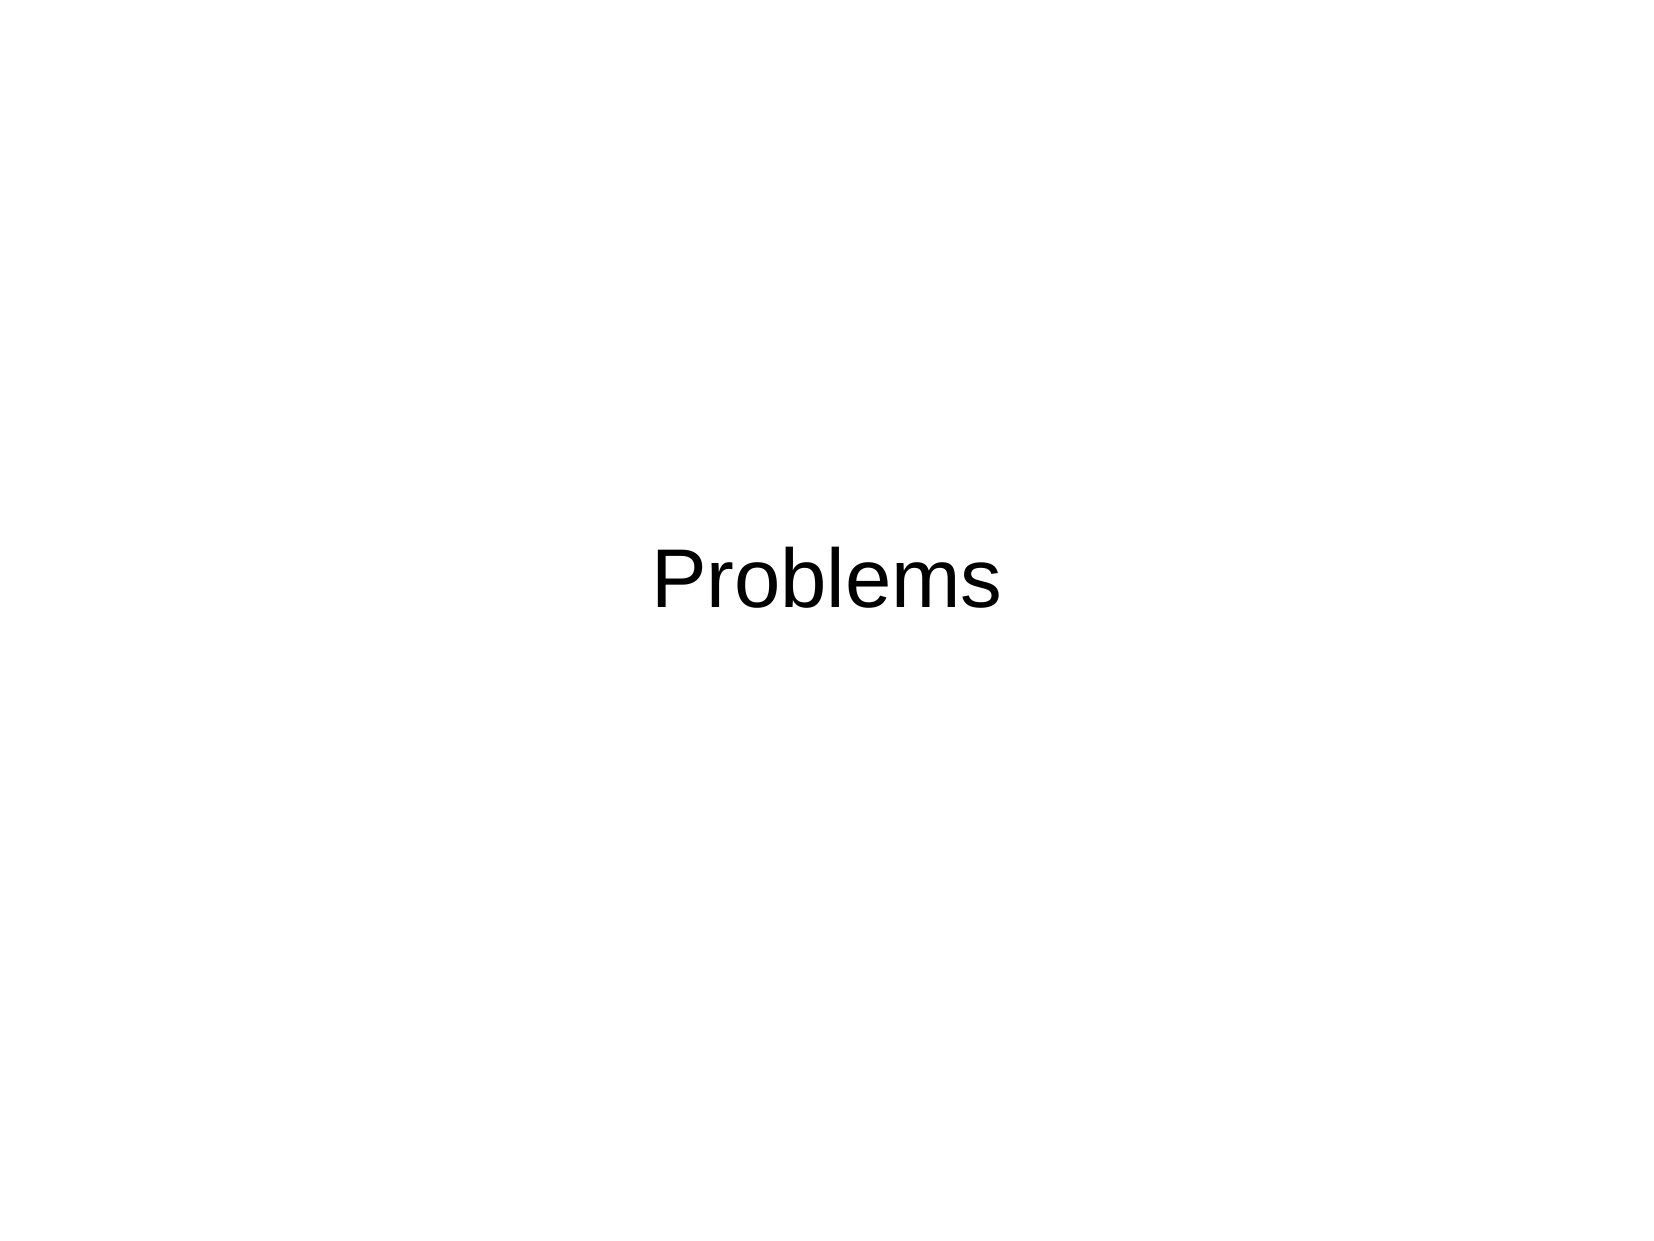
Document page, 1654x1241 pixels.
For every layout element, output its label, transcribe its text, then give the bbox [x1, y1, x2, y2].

subtitle Problems [82, 56, 1571, 1102]
